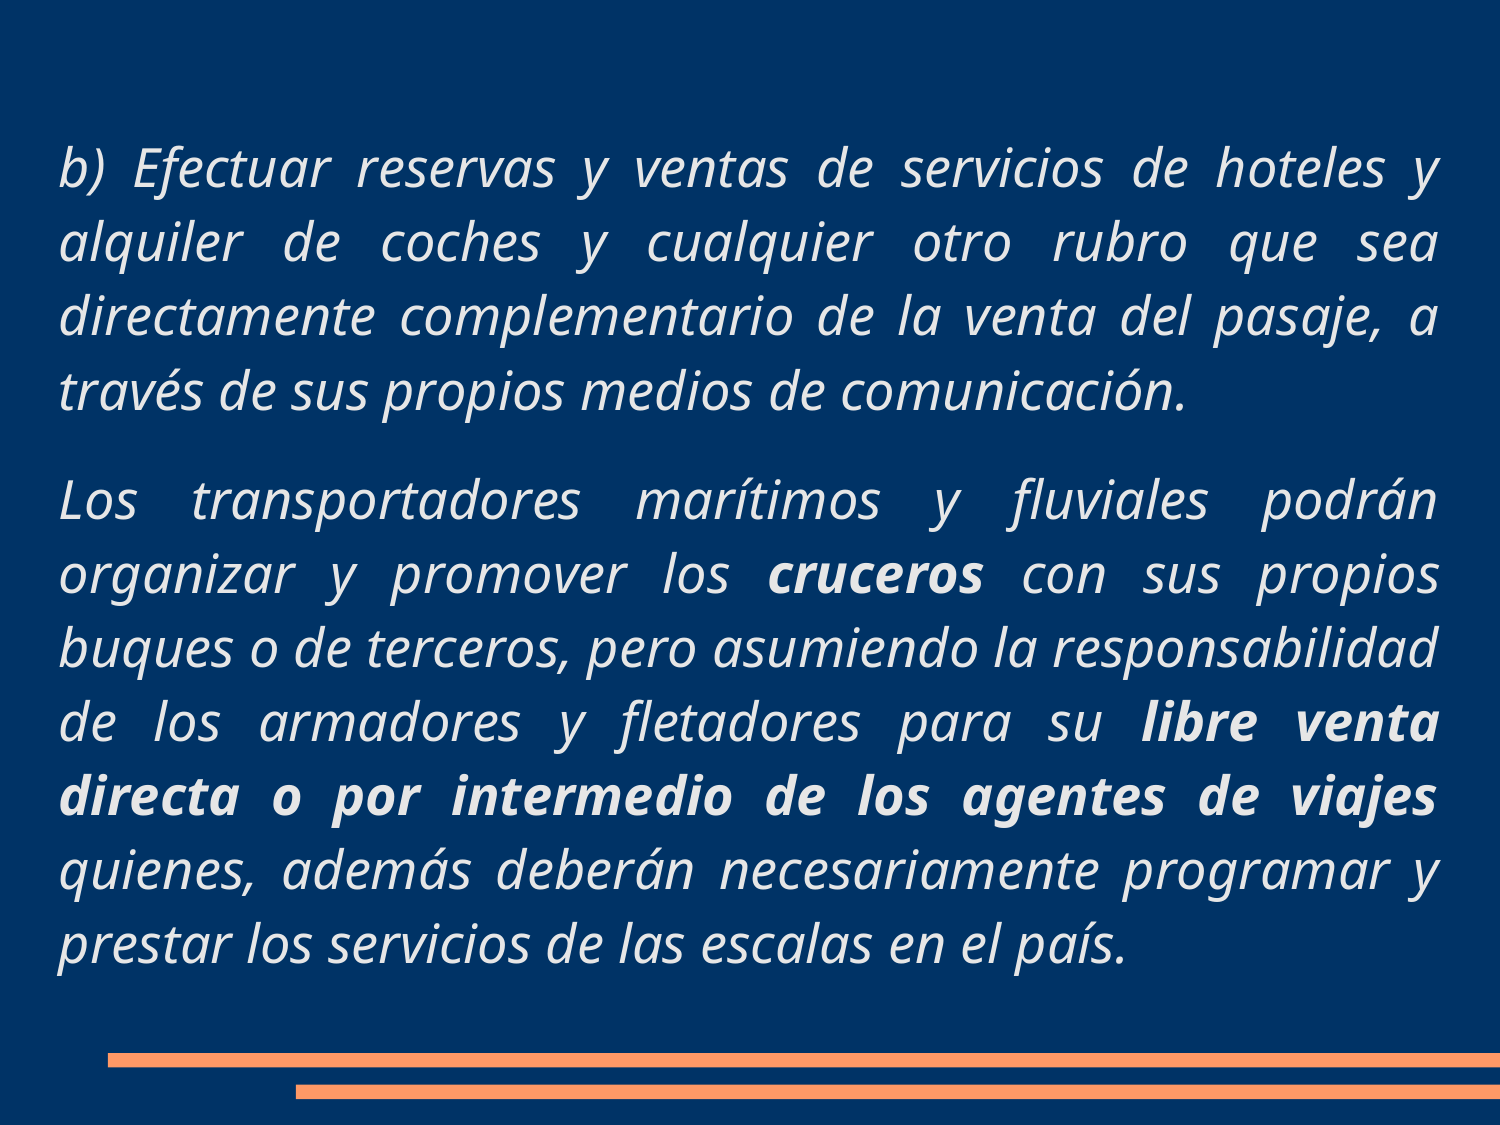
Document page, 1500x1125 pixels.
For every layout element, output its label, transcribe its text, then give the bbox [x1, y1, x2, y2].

list b) Efectuar reservas y ventas de servicios de hoteles y alquiler de coches y cualquier otro rubro que sea directamente complementario de la venta del pasaje, a través de sus propios medios de comunicación. Los transportadores marítimos y fluviales podrán organizar y promover los cruceros con sus propios buques o de terceros, pero asumiendo la responsabilidad de los armadores y fletadores para su libre venta directa o por intermedio de los agentes de viajes quienes, además deberán necesariamente programar y prestar los servicios de las escalas en el país. [59, 129, 1441, 1033]
